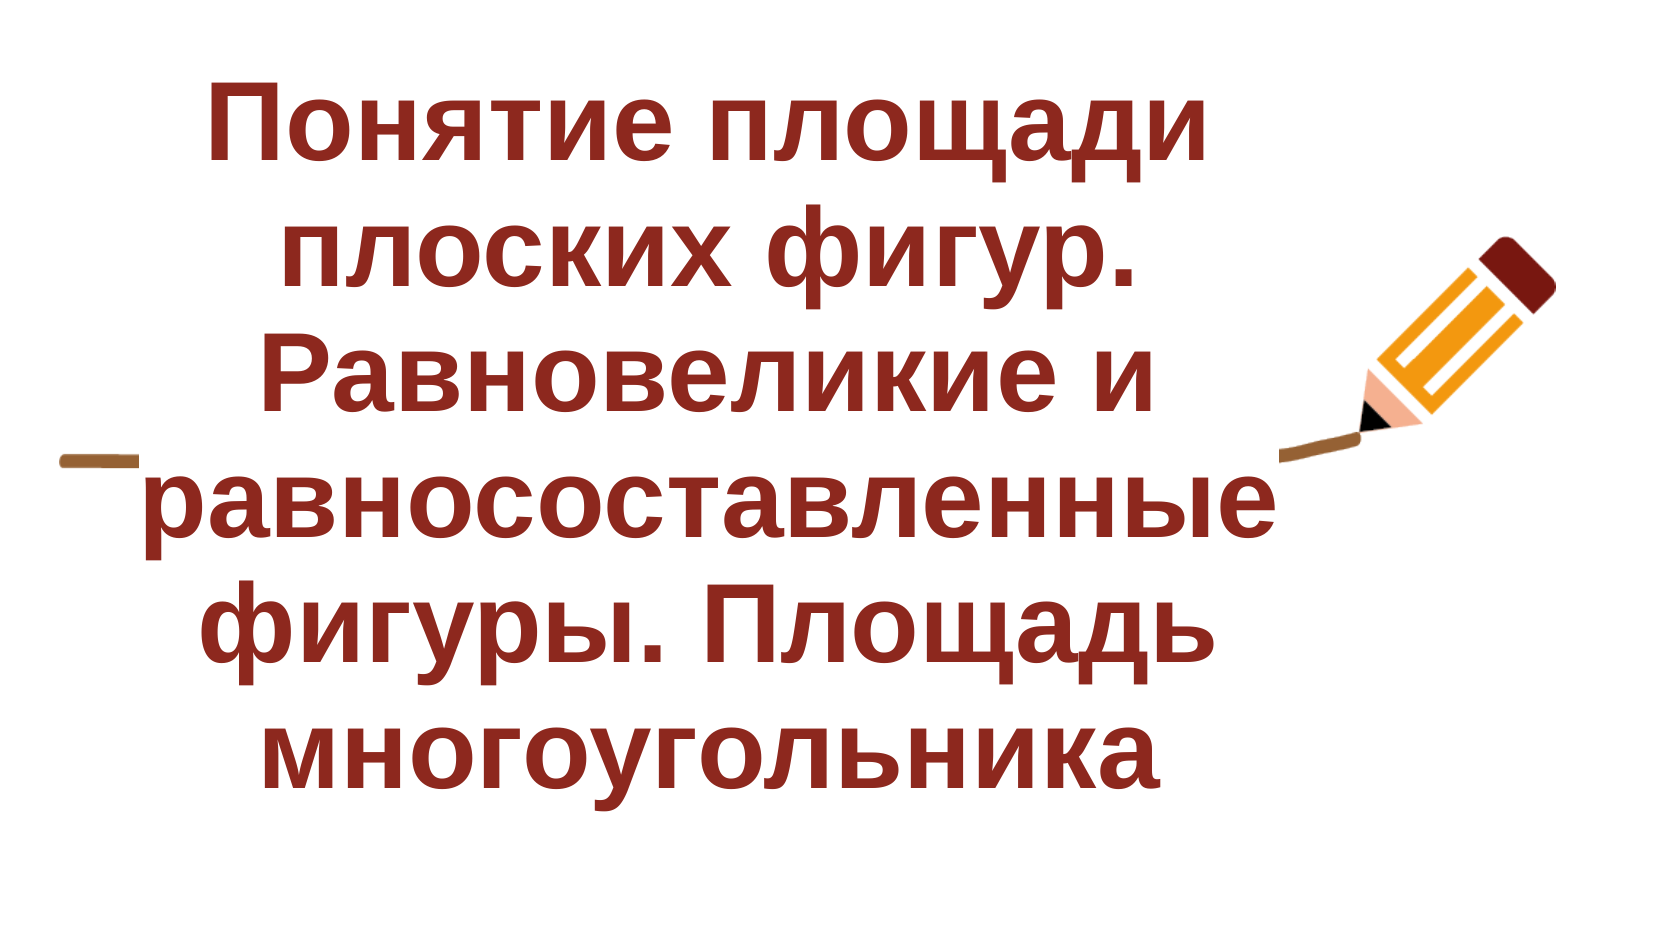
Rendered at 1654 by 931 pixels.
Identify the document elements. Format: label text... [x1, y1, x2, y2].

picture [1329, 236, 1556, 473]
title Понятие площади плоских фигур. Равновеликие и равносоставленные фигуры. Площадь многоугольника [88, 59, 1329, 813]
picture [59, 236, 88, 473]
